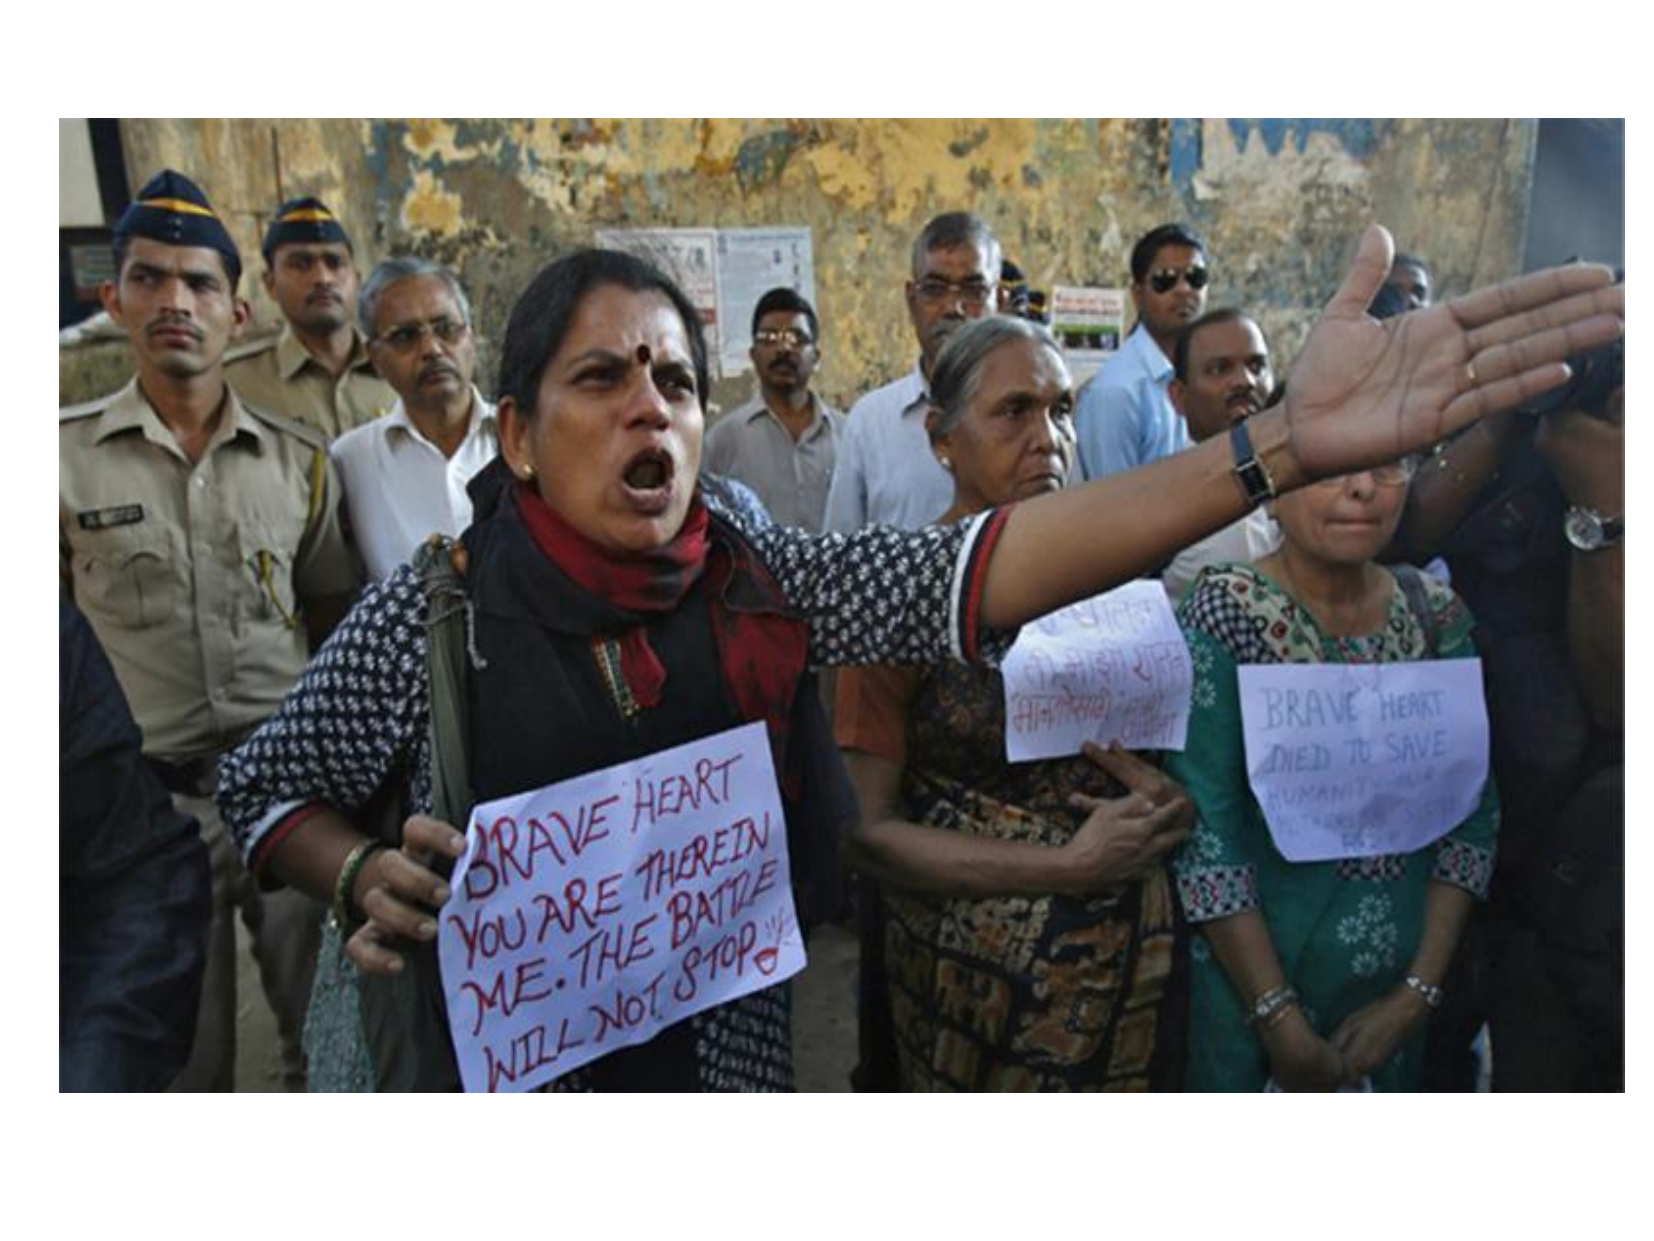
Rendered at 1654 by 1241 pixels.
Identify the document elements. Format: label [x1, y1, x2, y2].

picture [59, 118, 1625, 1093]
